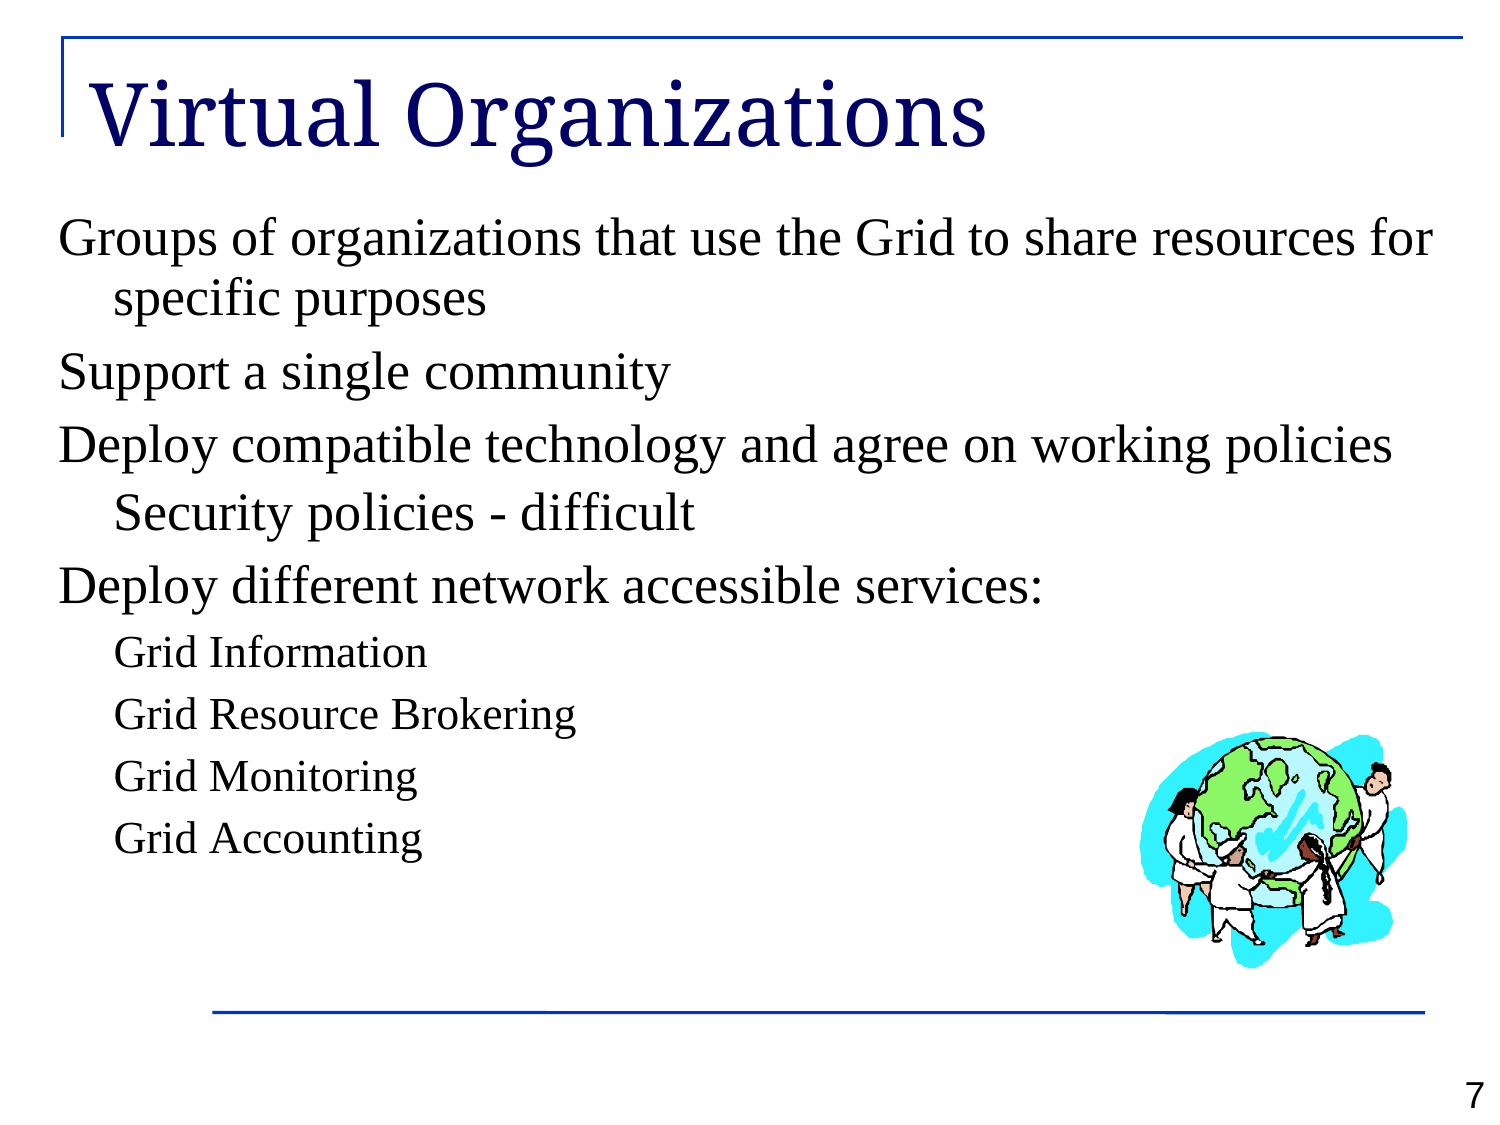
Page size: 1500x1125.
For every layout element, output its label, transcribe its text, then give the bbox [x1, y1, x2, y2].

picture [1139, 732, 1415, 976]
list Groups of organizations that use the Grid to share resources for specific purposes Support a single community Deploy compatible technology and agree on working policies Security policies - difficult Deploy different network accessible services: Grid Information Grid Resource Brokering Grid Monitoring Grid Accounting [43, 199, 1469, 1057]
text_box <number> [1425, 1075, 1500, 1123]
title Virtual Organizations [75, 45, 1363, 188]
